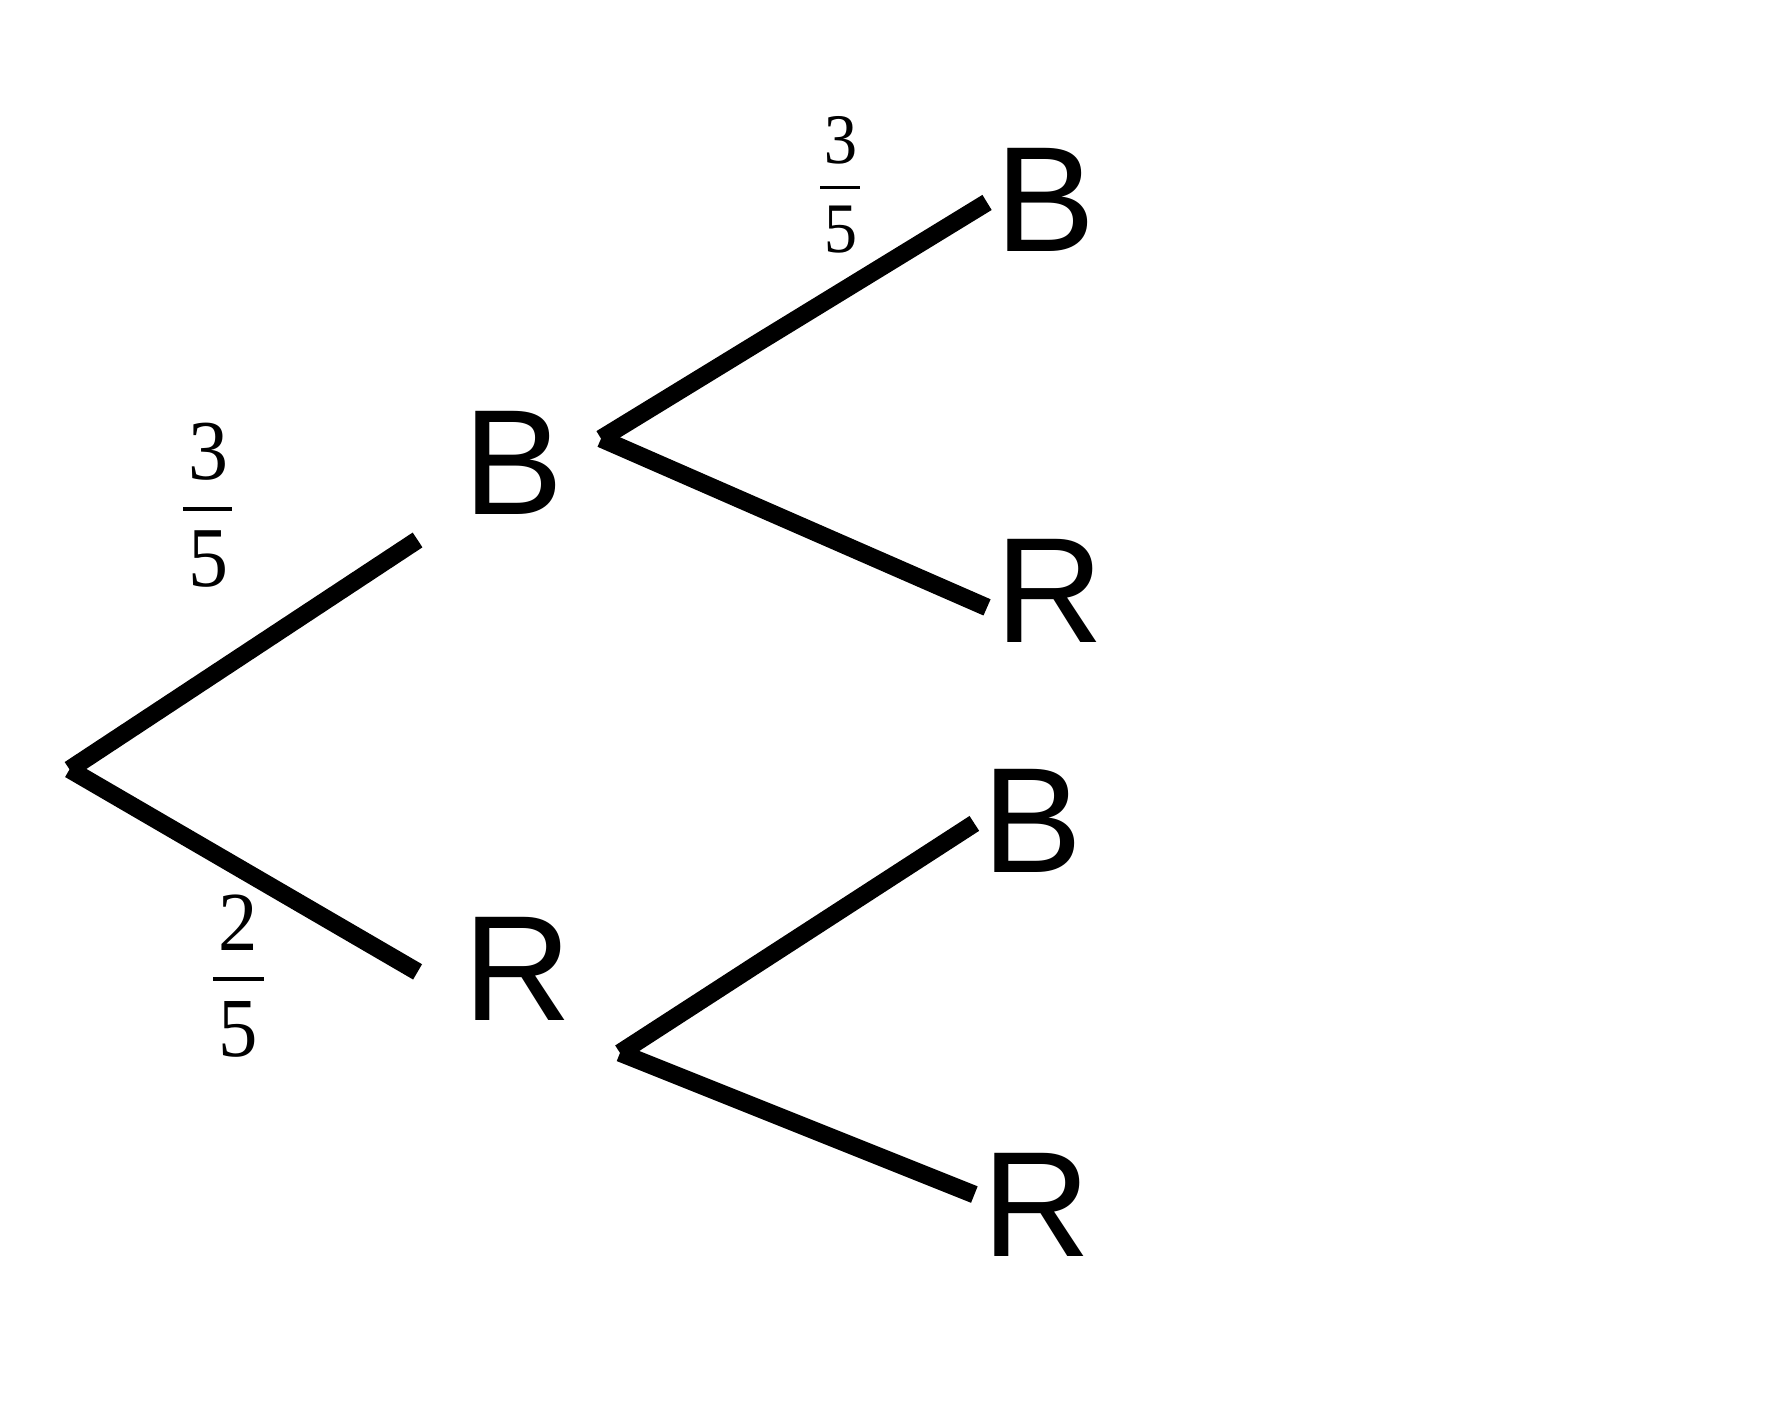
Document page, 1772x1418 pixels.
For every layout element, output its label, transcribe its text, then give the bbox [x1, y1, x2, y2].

text_box B [968, 728, 1095, 938]
chart [188, 877, 285, 1077]
chart [158, 404, 254, 608]
text_box R [968, 1113, 1127, 1323]
text_box B [980, 107, 1108, 317]
text_box B [449, 371, 576, 580]
text_box R [449, 877, 608, 1086]
text_box R [980, 499, 1139, 708]
chart [798, 101, 878, 271]
